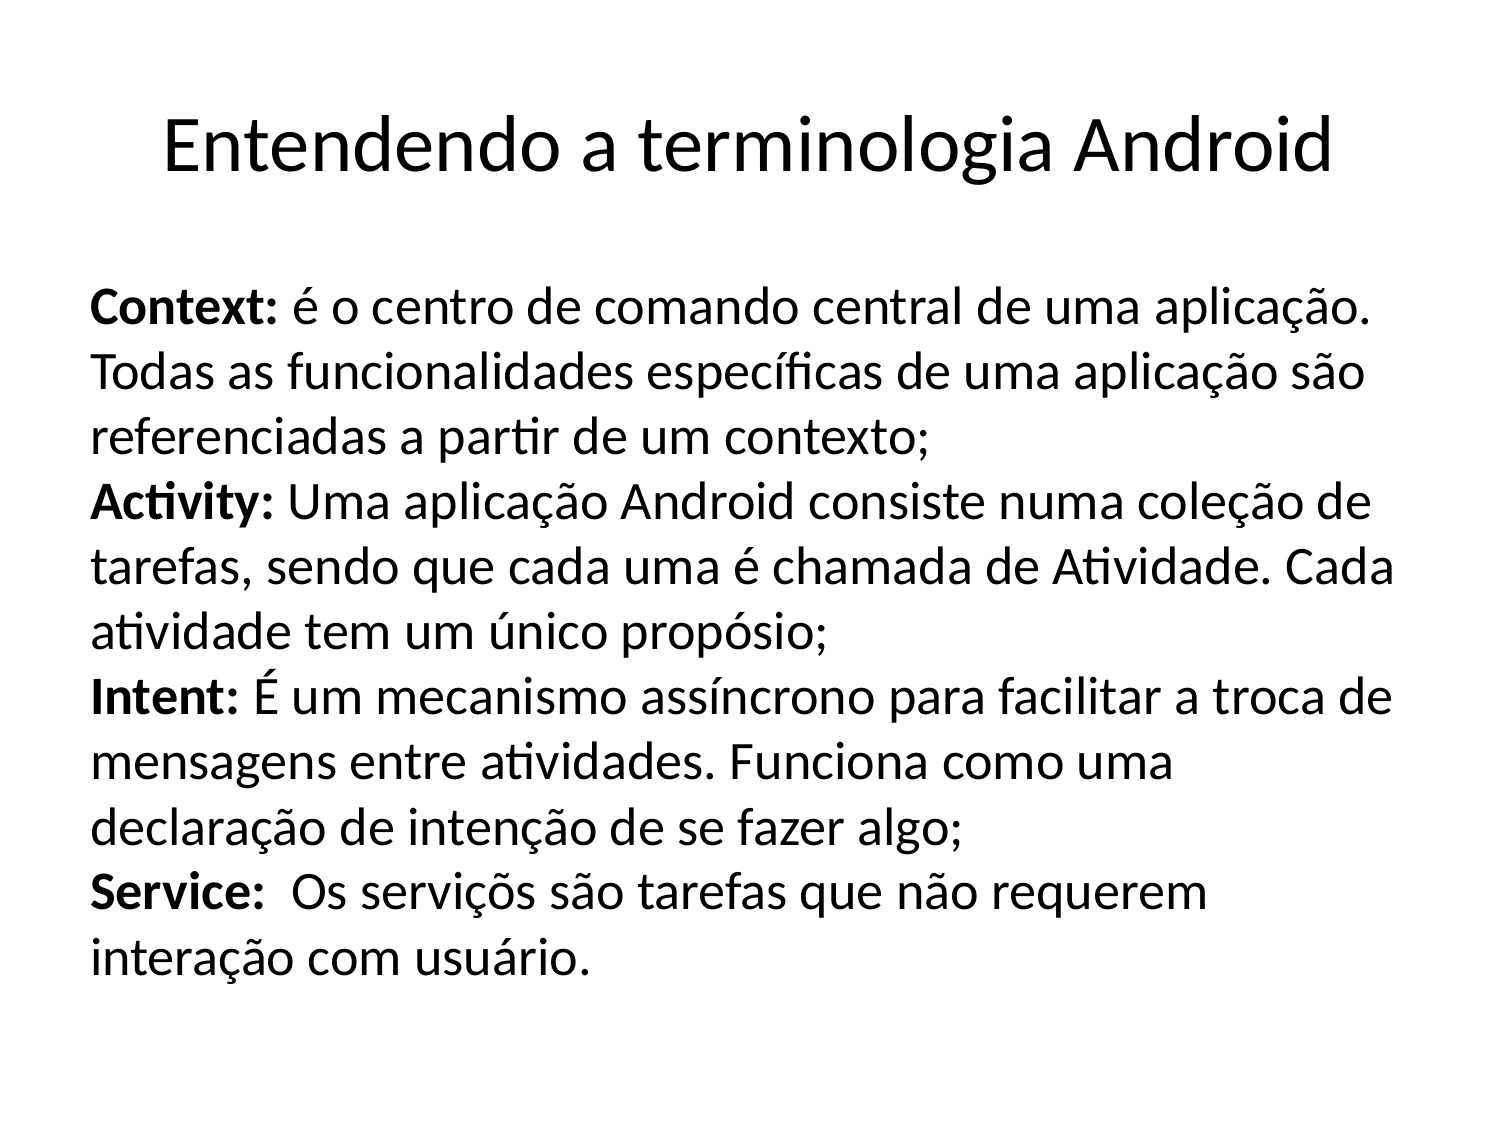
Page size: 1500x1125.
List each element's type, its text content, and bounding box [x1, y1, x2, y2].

list Context: é o centro de comando central de uma aplicação. Todas as funcionalidades específicas de uma aplicação são referenciadas a partir de um contexto; Activity: Uma aplicação Android consiste numa coleção de tarefas, sendo que cada uma é chamada de Atividade. Cada atividade tem um único propósio; Intent: É um mecanismo assíncrono para facilitar a troca de mensagens entre atividades. Funciona como uma declaração de intenção de se fazer algo; Service: Os serviçõs são tarefas que não requerem interação com usuário. [75, 262, 1425, 1005]
title Entendendo a terminologia Android [75, 45, 1425, 233]
